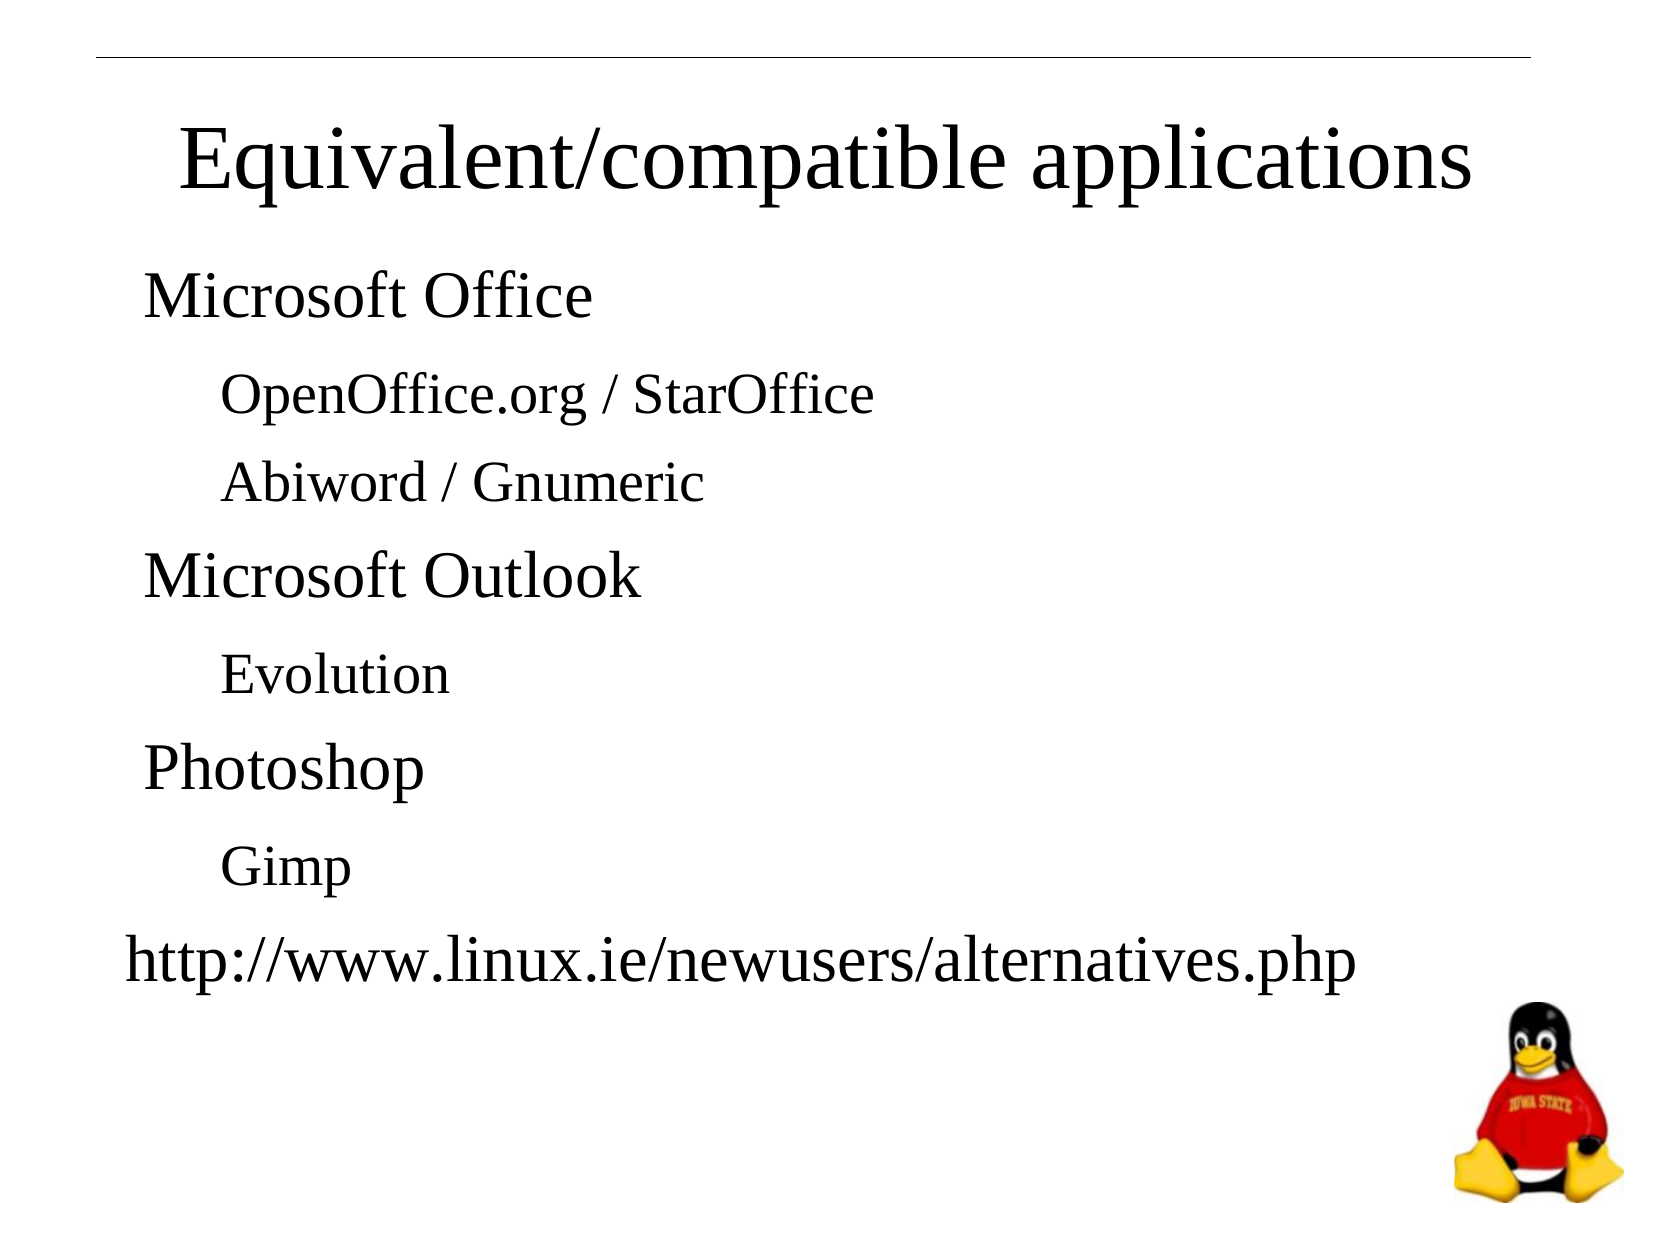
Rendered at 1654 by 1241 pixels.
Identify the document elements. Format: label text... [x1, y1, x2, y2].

title Equivalent/compatible applications [121, 54, 1534, 262]
list Microsoft Office OpenOffice.org / StarOffice Abiword / Gnumeric Microsoft Outlook Evolution Photoshop Gimp http://www.linux.ie/newusers/alternatives.php [125, 258, 1538, 1134]
picture [1454, 1002, 1624, 1203]
